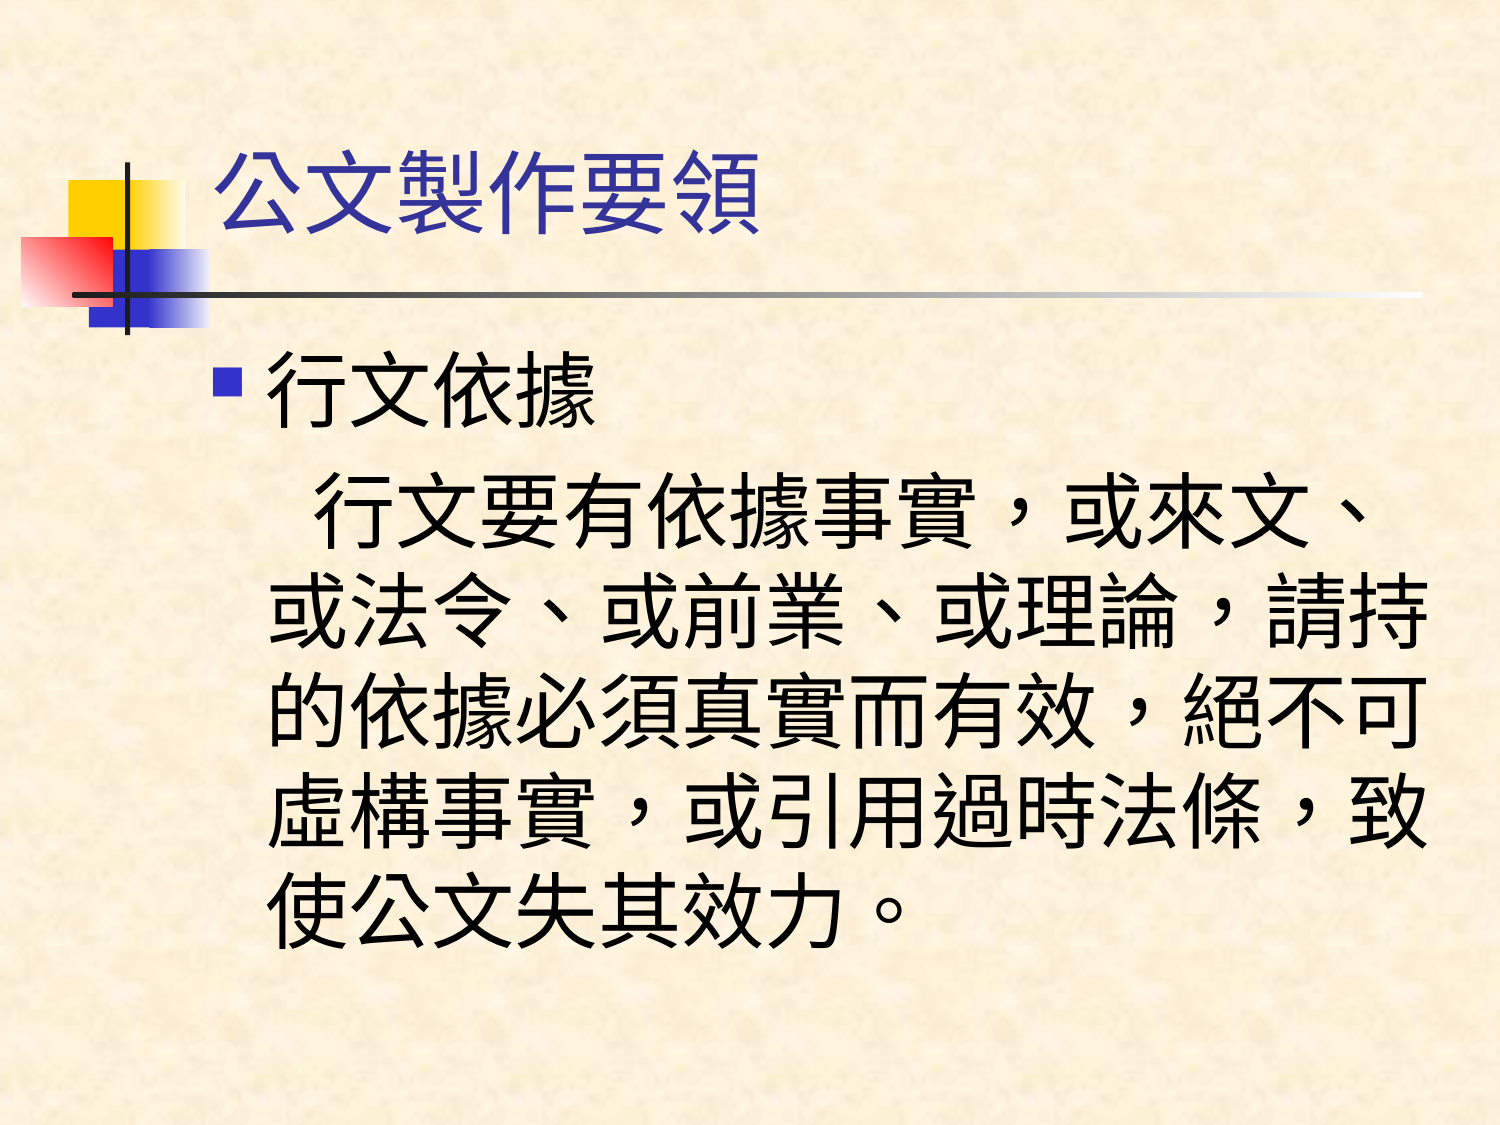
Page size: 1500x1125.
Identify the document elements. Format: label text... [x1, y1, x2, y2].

list 行文依據 行文要有依據事實，或來文、或法令、或前業、或理論，請持的依據必須真實而有效，絕不可虛構事實，或引用過時法條，致使公文失其效力。 [193, 331, 1469, 1007]
picture [0, 0, 1500, 1125]
title 公文製作要領 [196, 66, 1476, 254]
